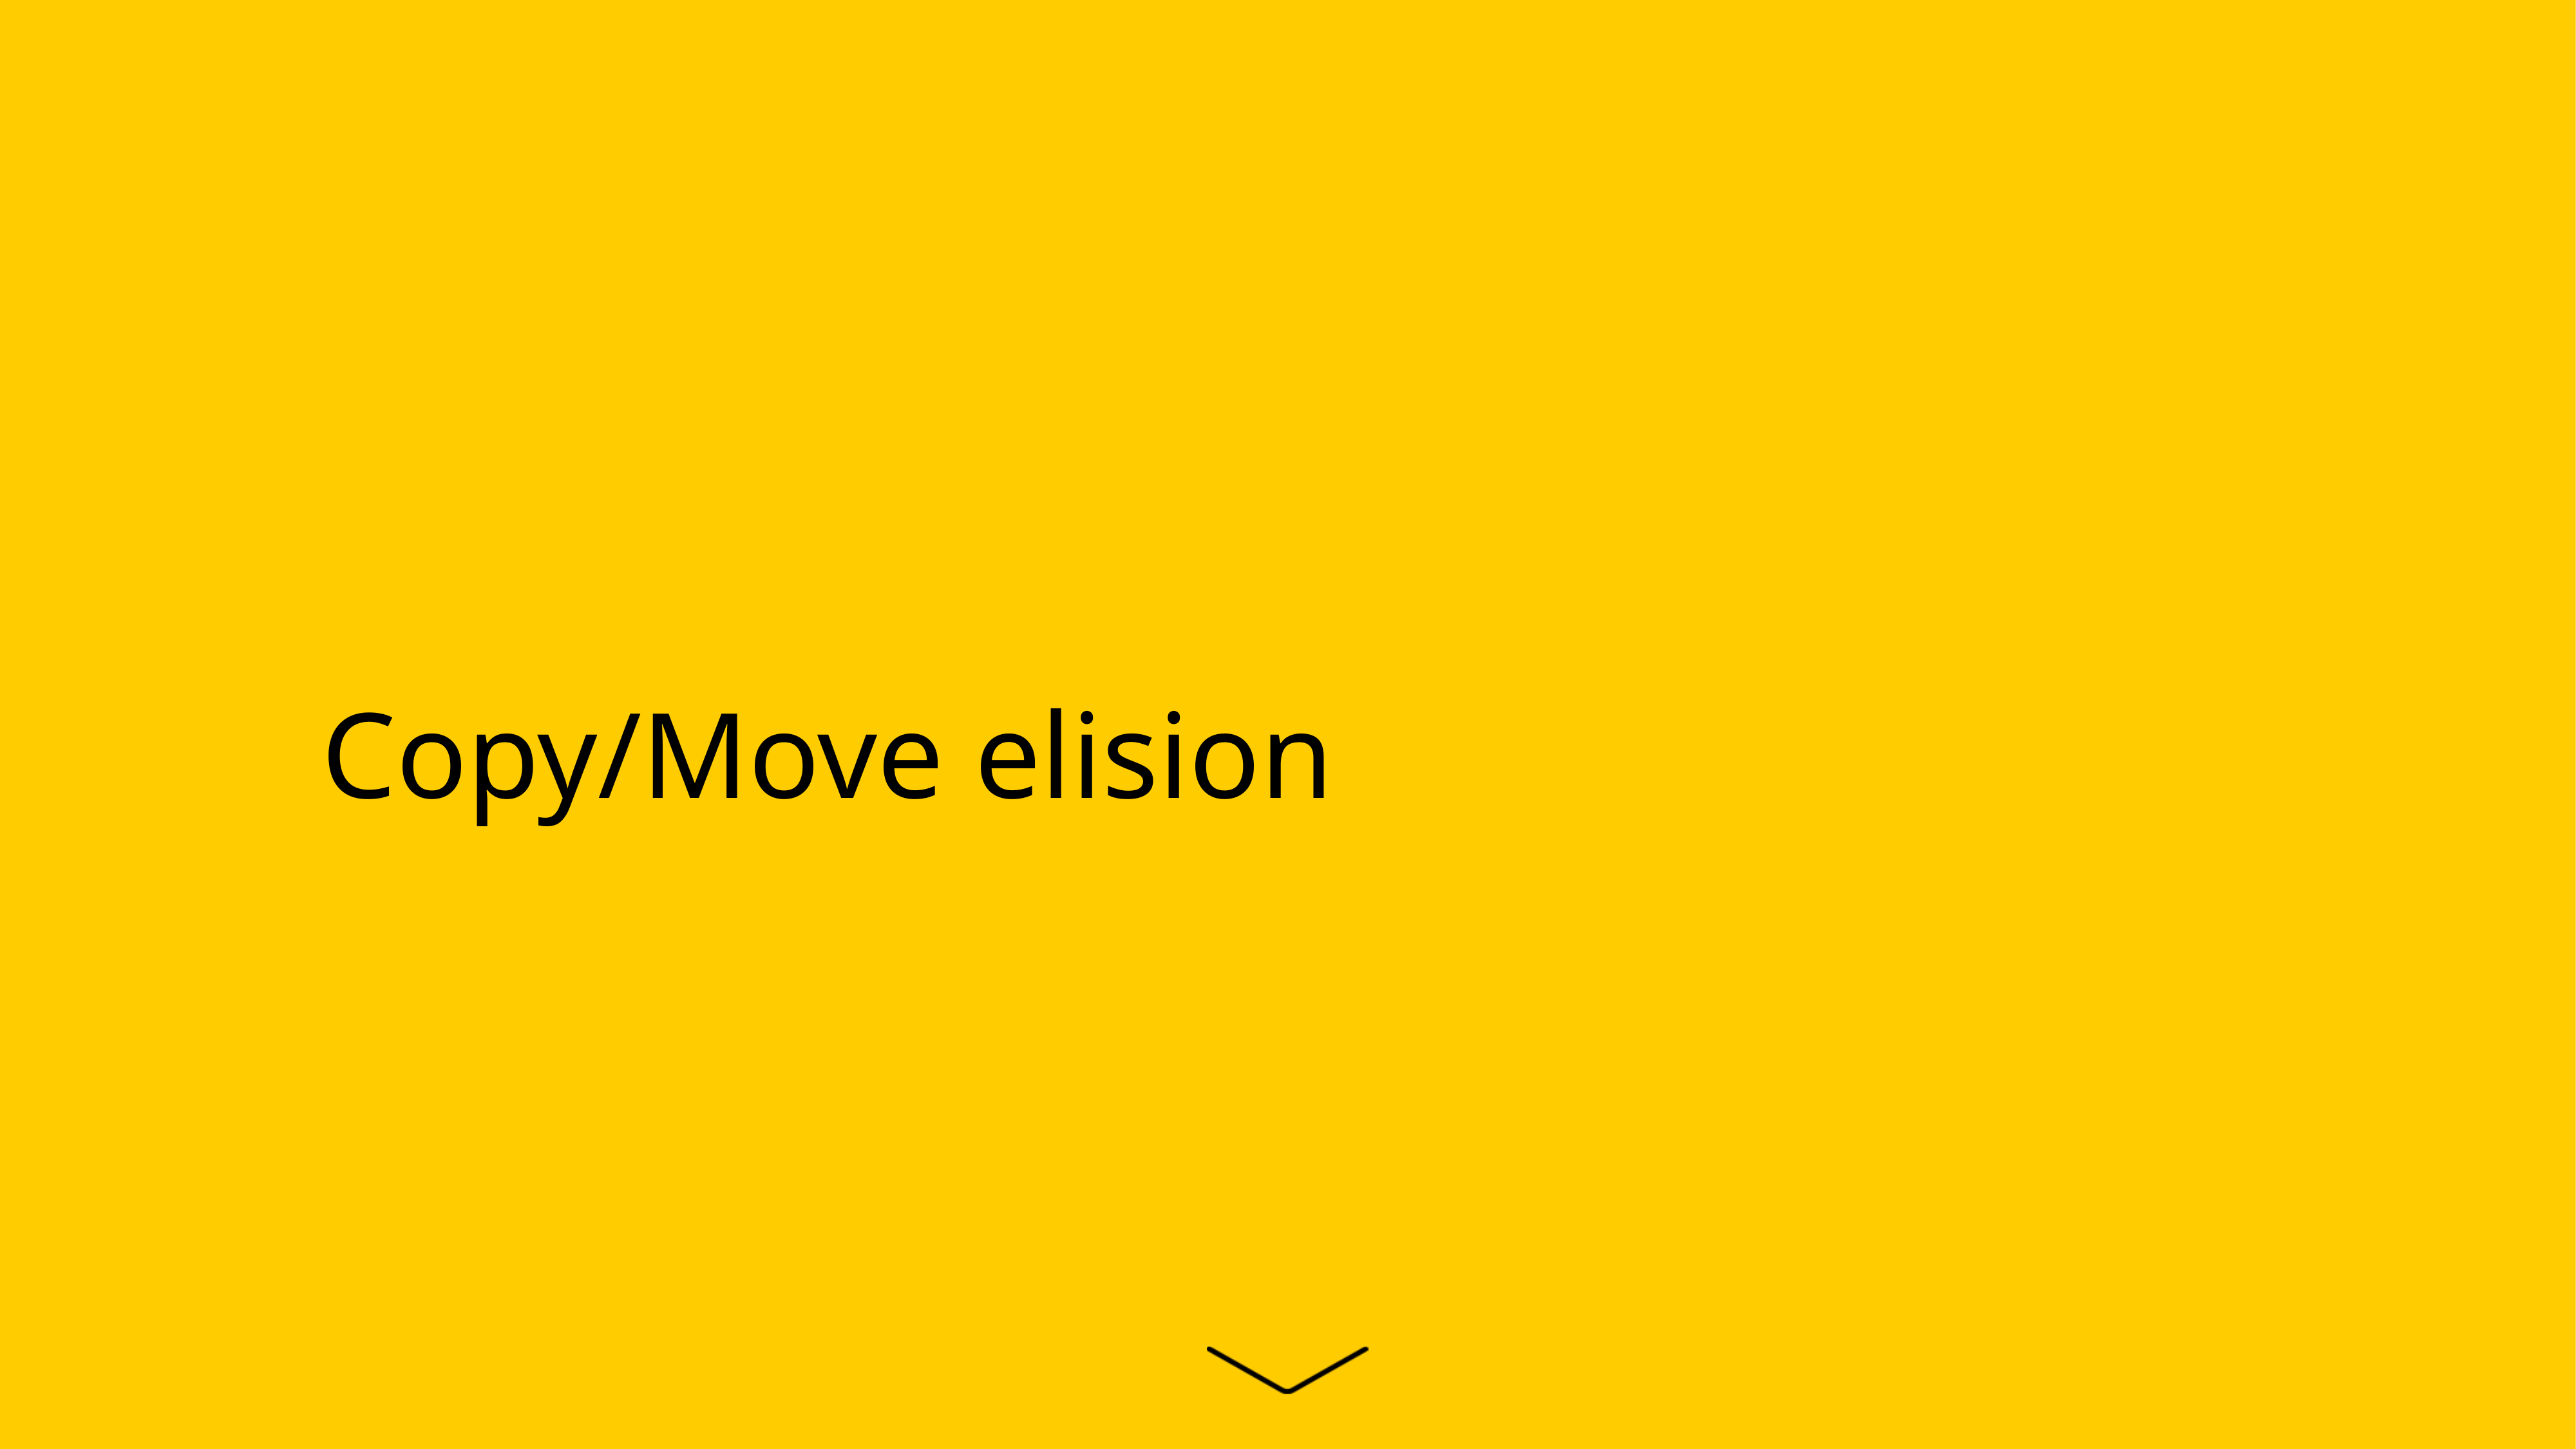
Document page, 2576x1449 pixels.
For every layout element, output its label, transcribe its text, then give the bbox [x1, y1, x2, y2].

picture [1207, 1347, 1368, 1396]
title Copy/Move elision [321, 429, 2253, 1074]
